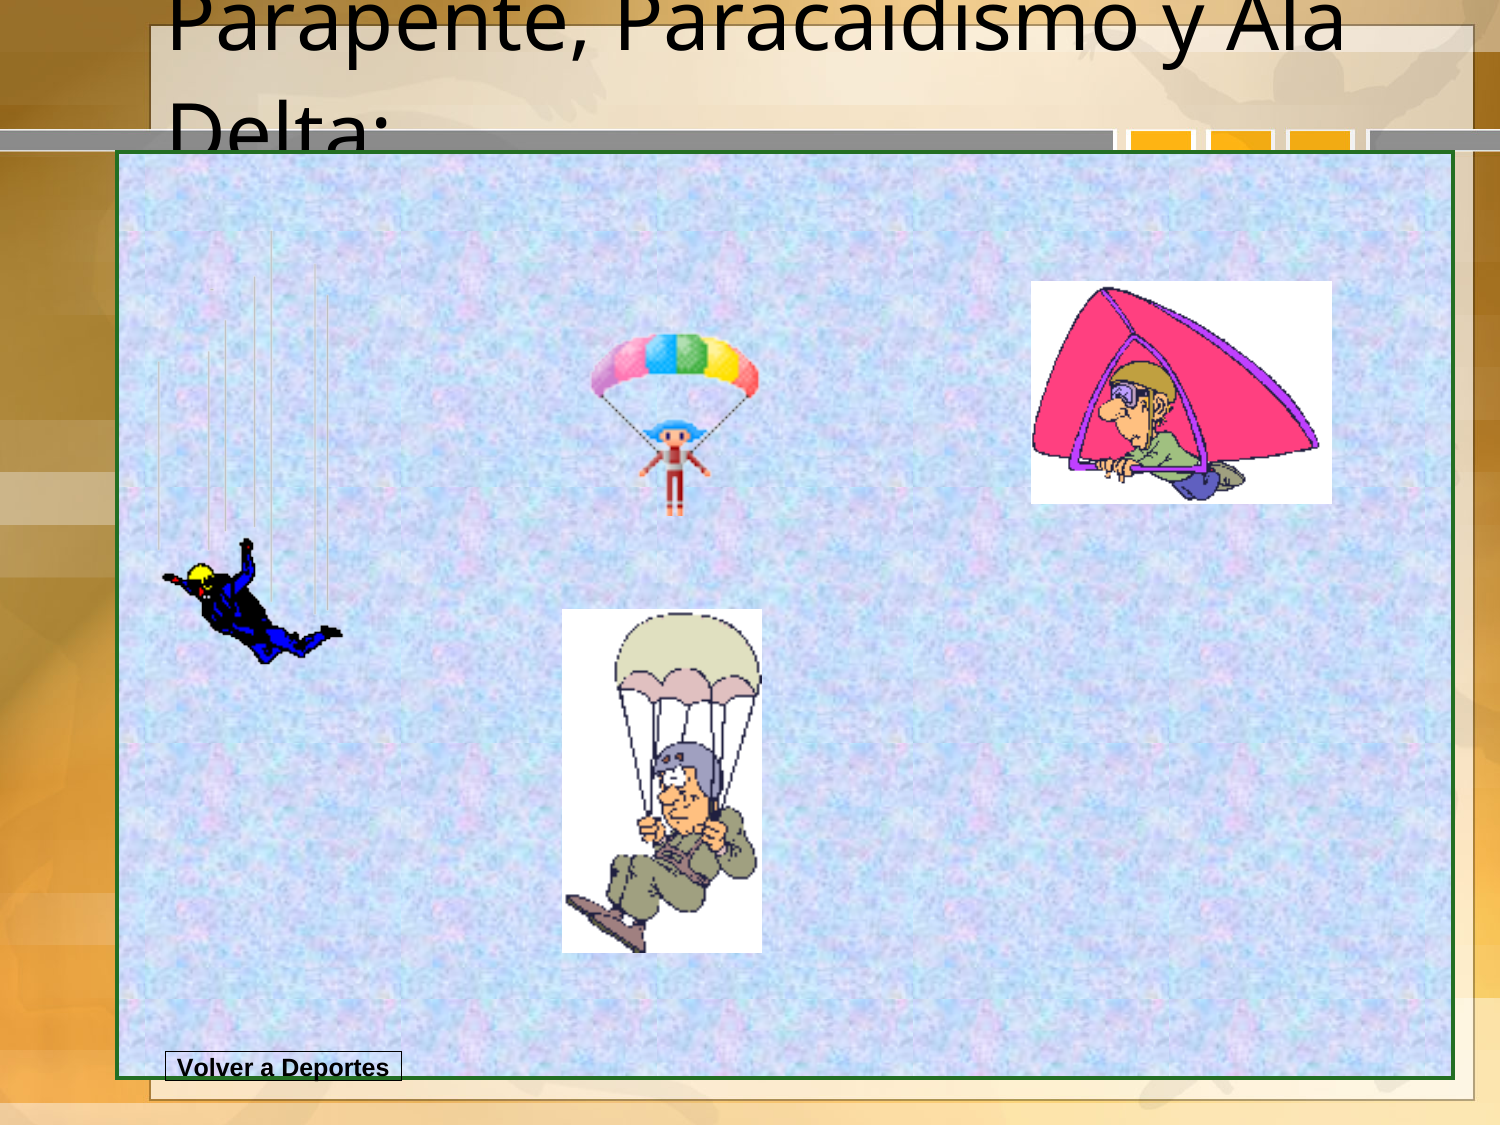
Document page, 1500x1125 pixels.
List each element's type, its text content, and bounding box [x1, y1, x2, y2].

title Parapente, Paracaidismo y Ala Delta: [149, 0, 1463, 151]
text_box [117, 152, 1454, 1079]
text_box Volver a Deportes [165, 1051, 402, 1081]
picture [585, 328, 774, 516]
picture [1031, 281, 1332, 504]
picture [0, 0, 1500, 1125]
picture [562, 609, 762, 953]
